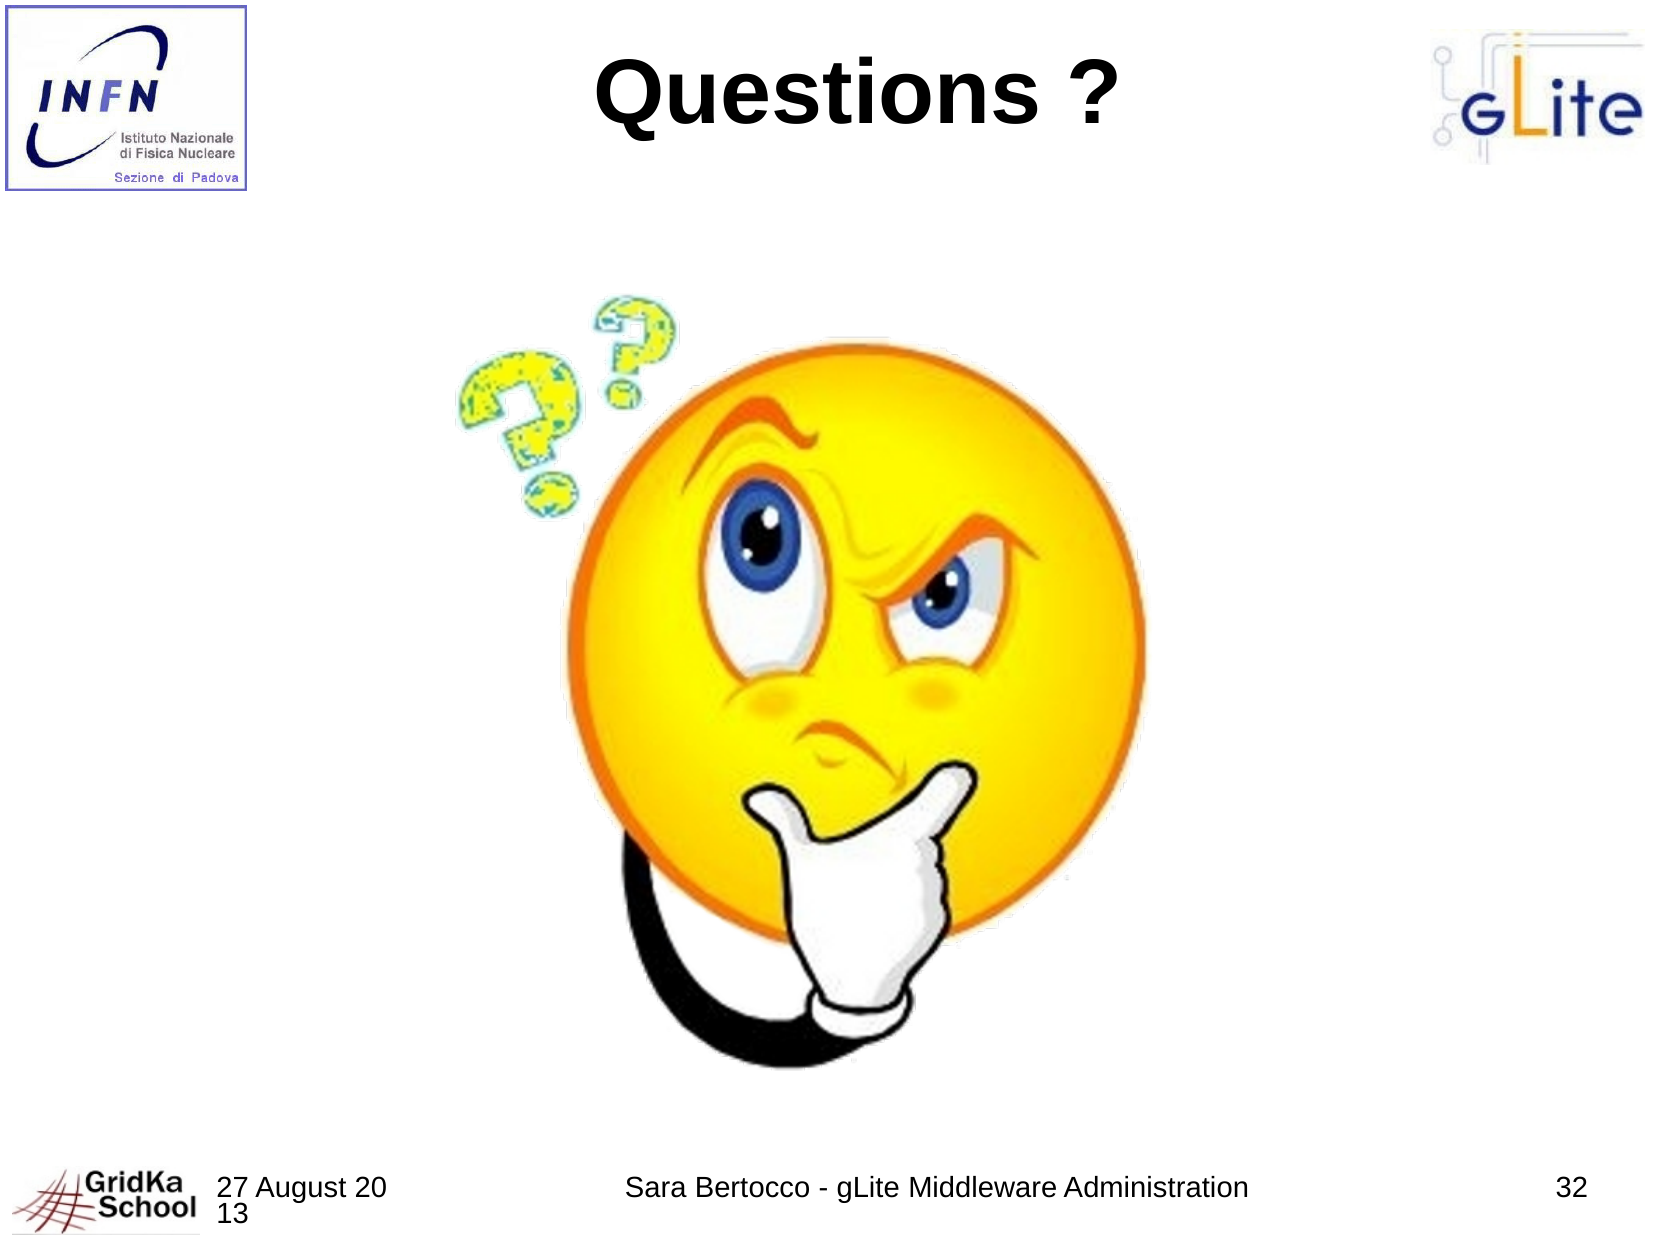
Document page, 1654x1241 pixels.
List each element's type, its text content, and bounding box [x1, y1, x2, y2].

picture [12, 1166, 200, 1235]
picture [1430, 29, 1645, 166]
picture [5, 5, 247, 192]
title Questions ? [257, 13, 1428, 171]
picture [434, 267, 1177, 1096]
